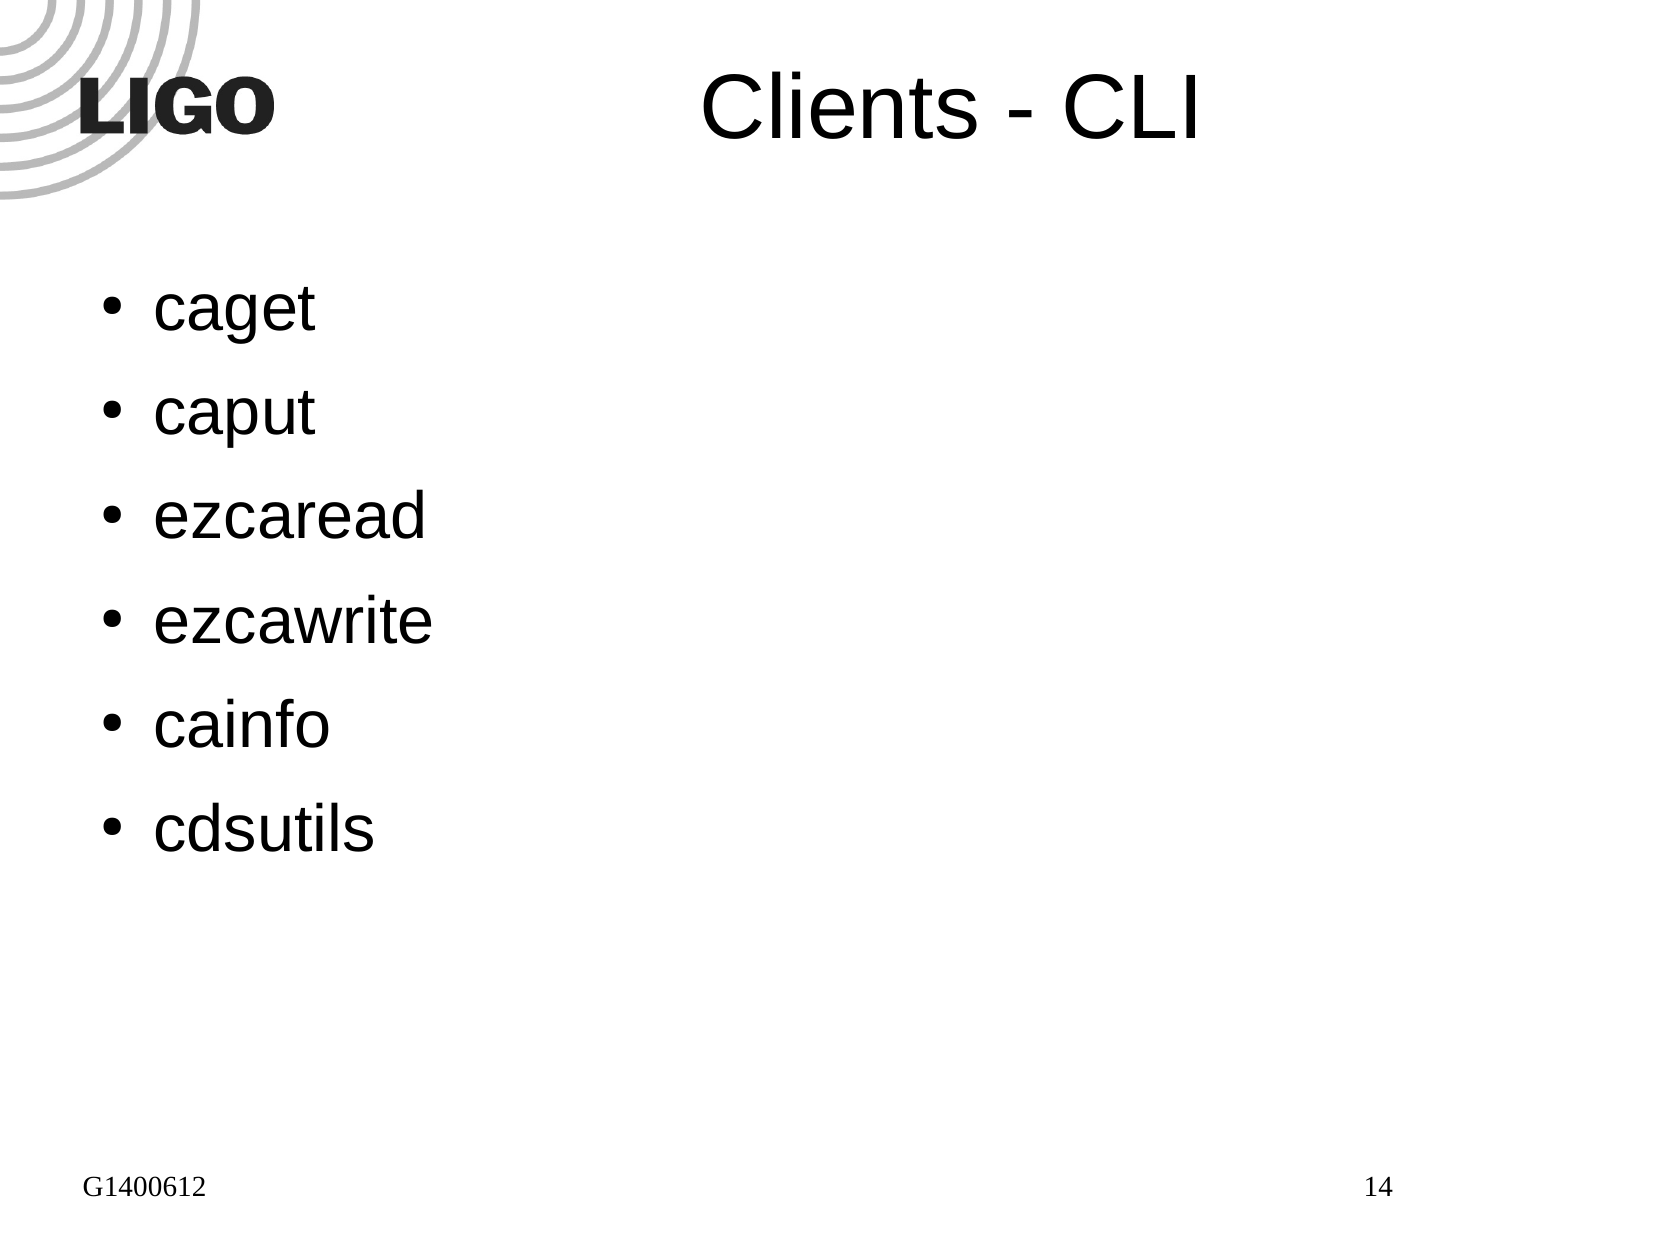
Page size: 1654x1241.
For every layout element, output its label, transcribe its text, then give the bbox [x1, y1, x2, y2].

list caget caput ezcaread ezcawrite cainfo cdsutils [82, 270, 1538, 990]
picture [0, 0, 274, 200]
title Clients - CLI [315, 2, 1591, 211]
